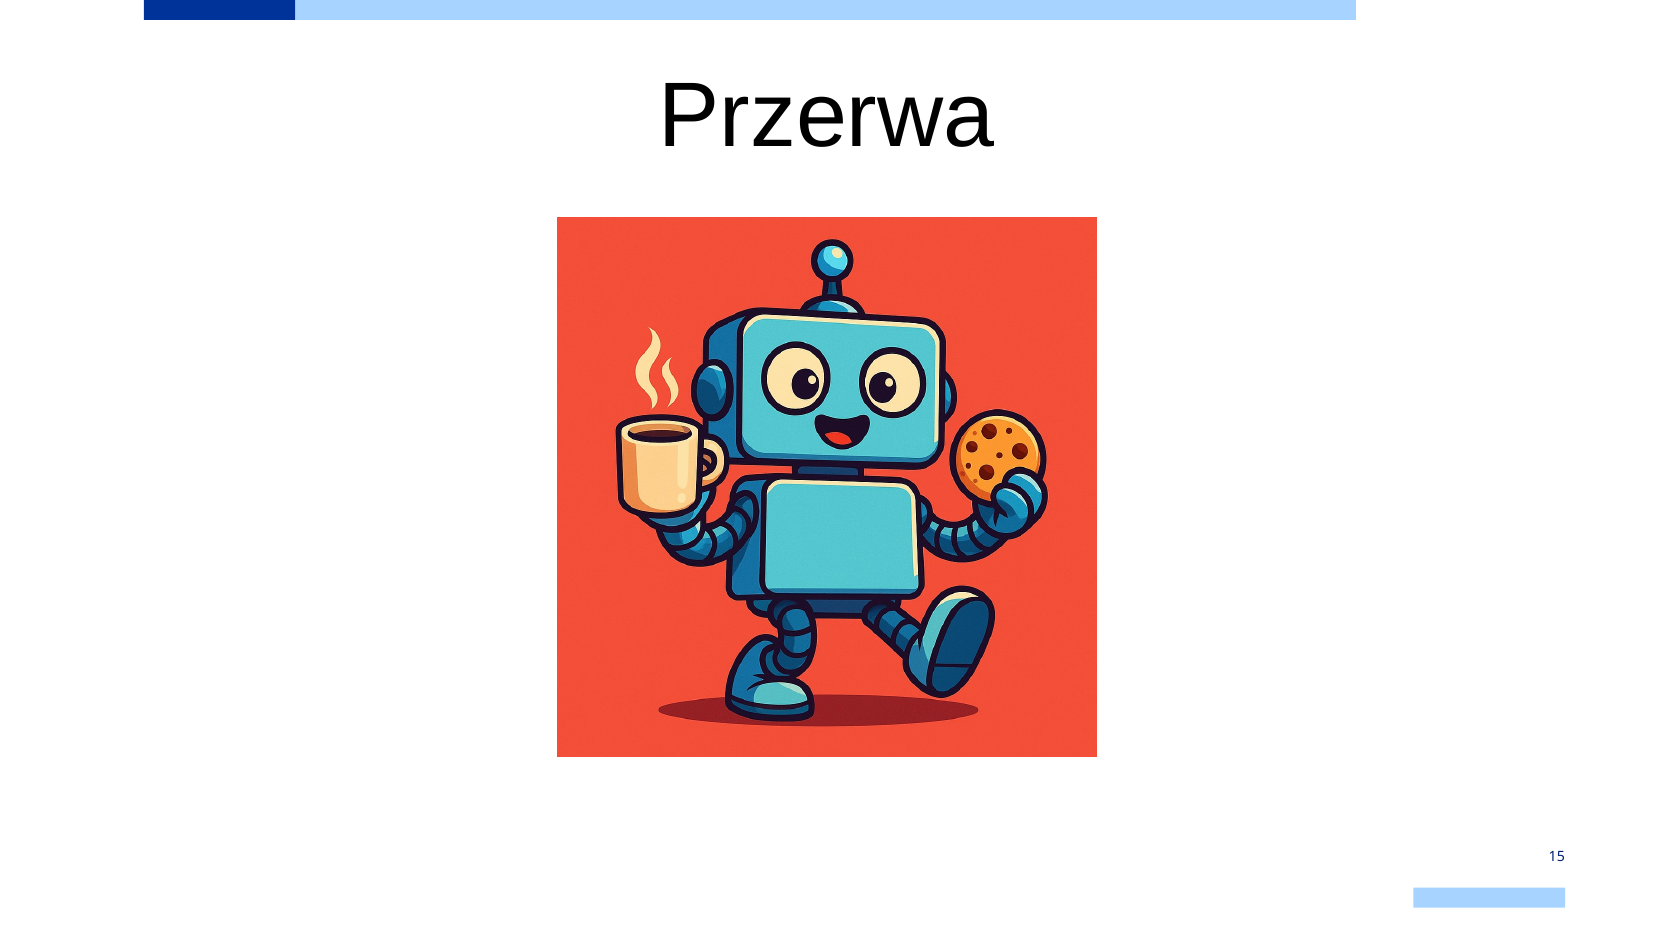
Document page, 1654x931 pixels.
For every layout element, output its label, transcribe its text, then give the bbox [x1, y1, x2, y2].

picture [557, 217, 1097, 758]
title Przerwa [82, 37, 1571, 193]
